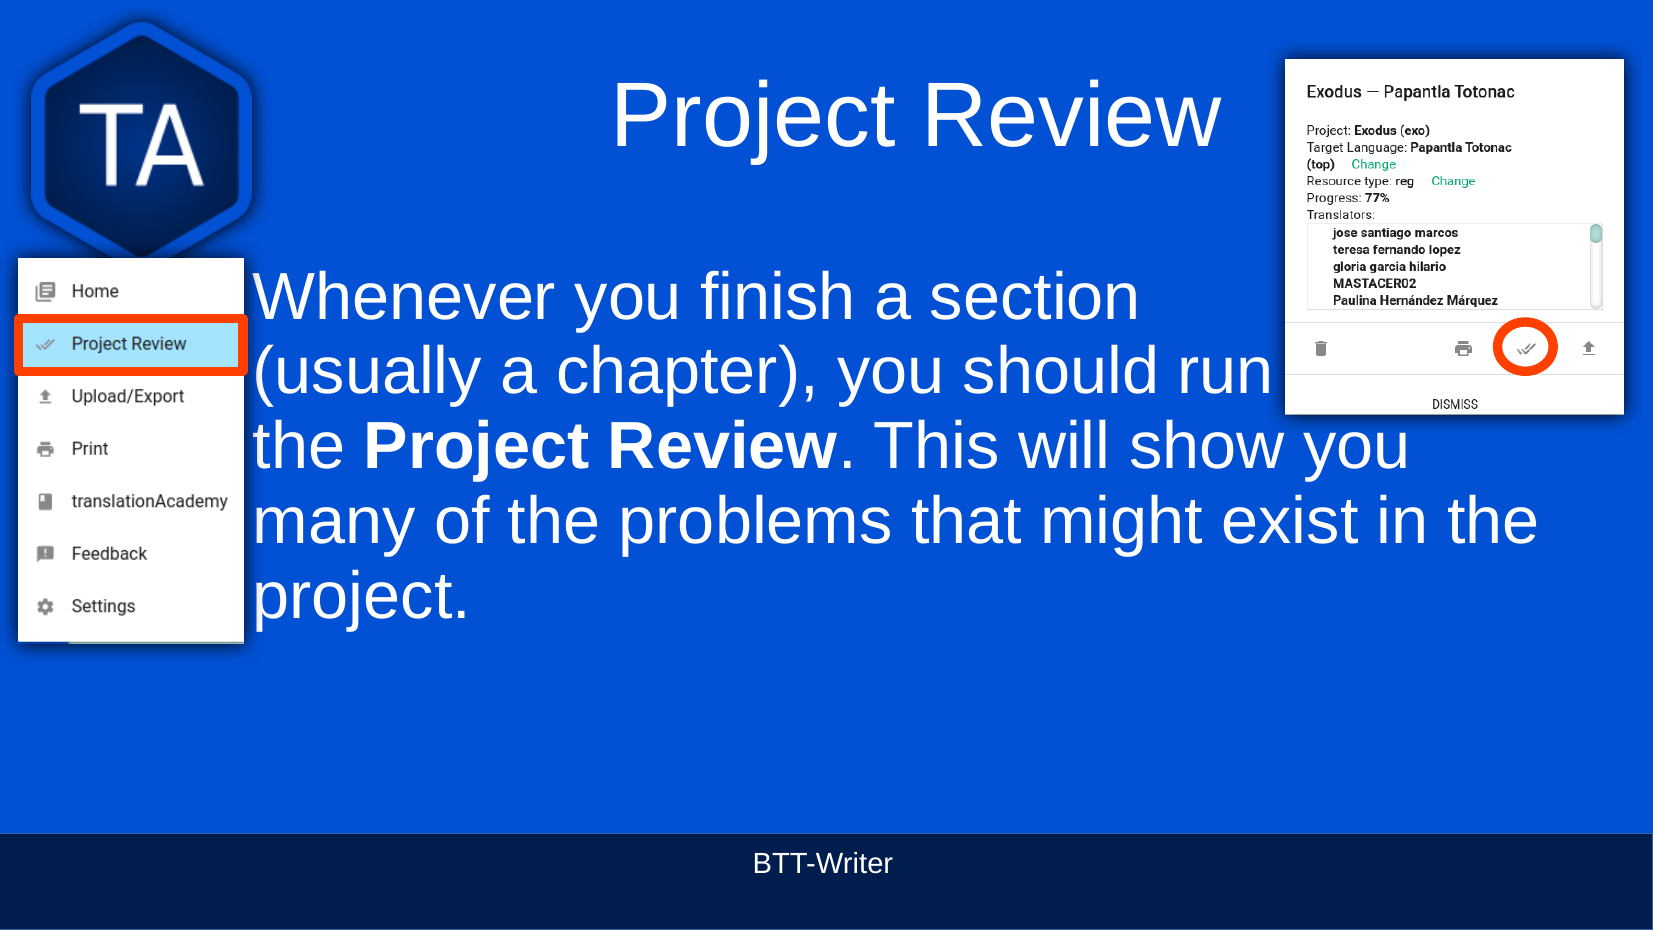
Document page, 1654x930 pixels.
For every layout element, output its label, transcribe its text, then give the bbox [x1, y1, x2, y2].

list Whenever you finish a section (usually a chapter), you should run the Project Review. This will show you many of the problems that might exist in the project. [252, 258, 1571, 757]
picture [18, 376, 244, 644]
picture [1285, 59, 1624, 415]
title Project Review [263, 37, 1571, 193]
picture [23, 323, 238, 367]
picture [18, 22, 252, 314]
